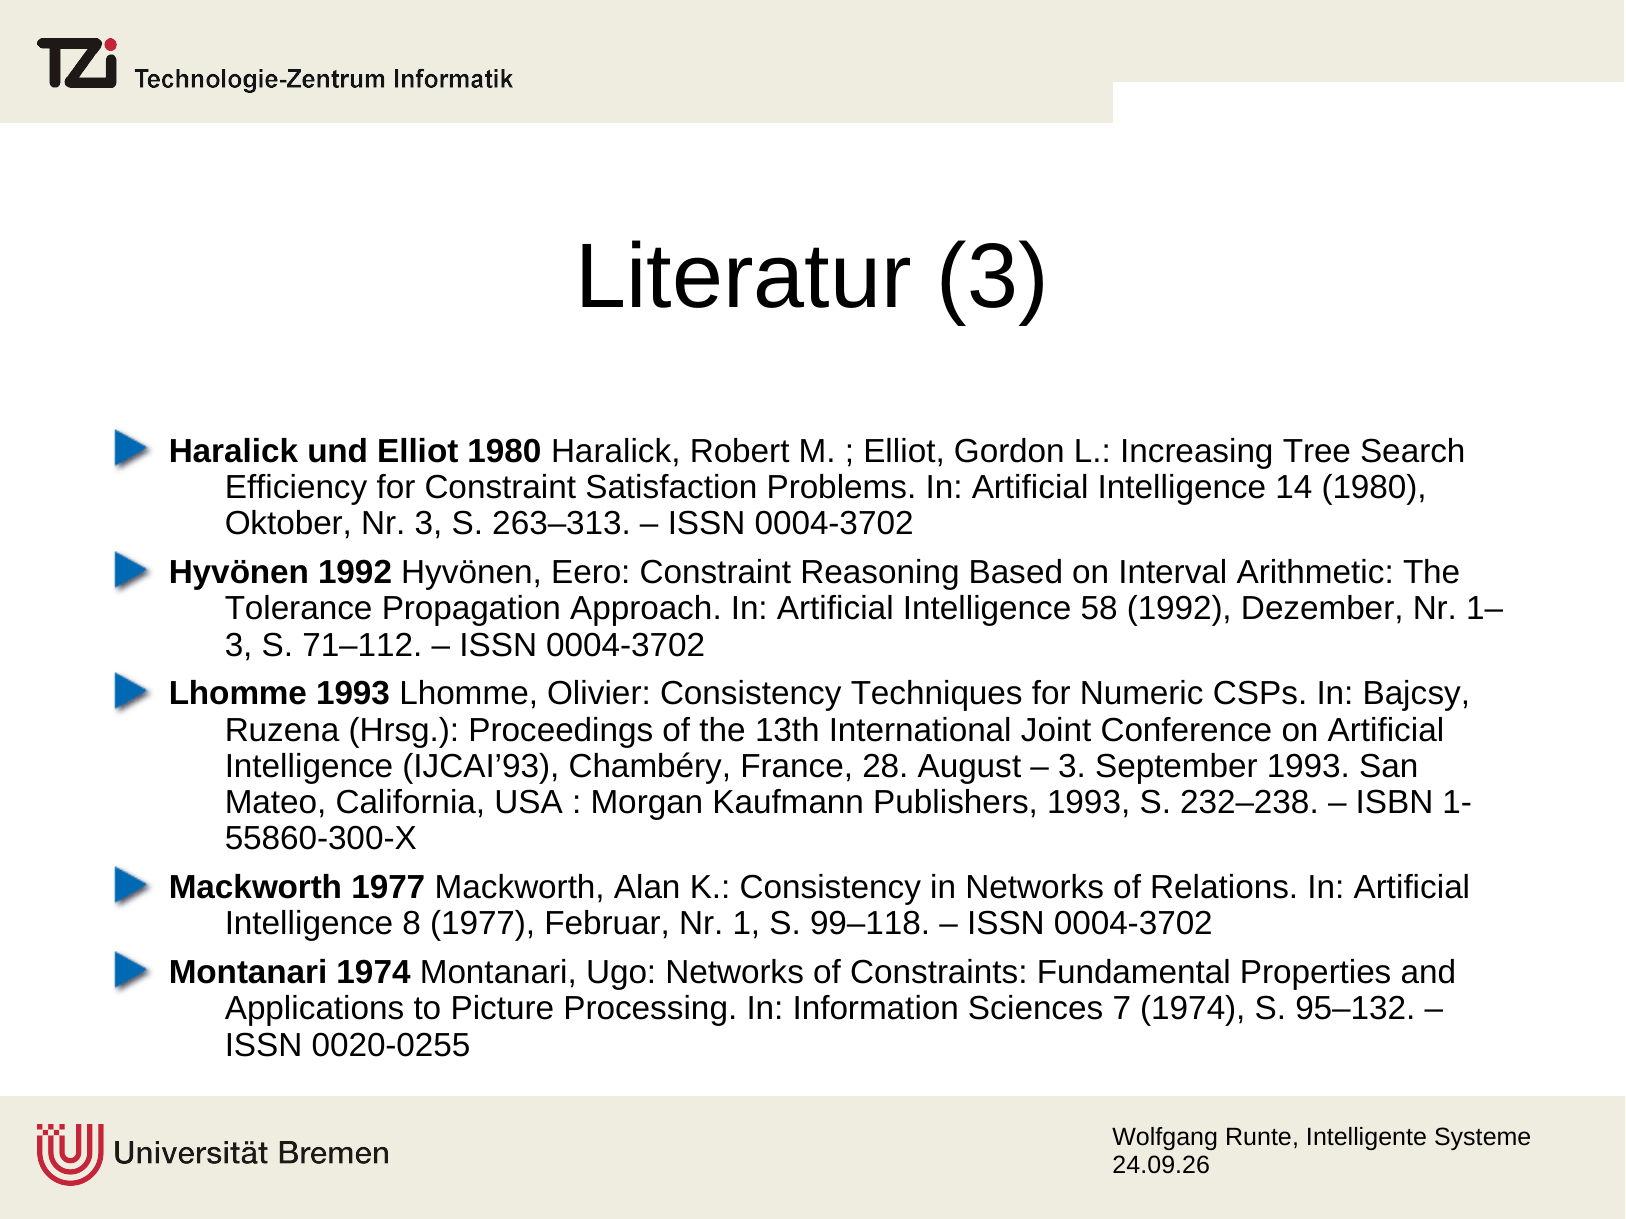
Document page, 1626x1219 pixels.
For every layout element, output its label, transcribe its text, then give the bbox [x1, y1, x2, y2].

title Literatur (3) [112, 162, 1513, 393]
picture [112, 425, 157, 433]
picture [37, 1124, 388, 1186]
list Haralick und Elliot 1980 Haralick, Robert M. ; Elliot, Gordon L.: Increasing Tree Search Efficiency for Constraint Satisfaction Problems. In: Artificial Intelligence 14 (1980), Oktober, Nr. 3, S. 263–313. – ISSN 0004-3702 Hyvönen 1992 Hyvönen, Eero: Constraint Reasoning Based on Interval Arithmetic: The Tolerance Propagation Approach. In: Artificial Intelligence 58 (1992), Dezember, Nr. 1–3, S. 71–112. – ISSN 0004-3702 Lhomme 1993 Lhomme, Olivier: Consistency Techniques for Numeric CSPs. In: Bajcsy, Ruzena (Hrsg.): Proceedings of the 13th International Joint Conference on Artificial Intelligence (IJCAI’93), Chambéry, France, 28. August – 3. September 1993. San Mateo, California, USA : Morgan Kaufmann Publishers, 1993, S. 232–238. – ISBN 1-55860-300-X Mackworth 1977 Mackworth, Alan K.: Consistency in Networks of Relations. In: Artificial Intelligence 8 (1977), Februar, Nr. 1, S. 99–118. – ISSN 0004-3702 Montanari 1974 Montanari, Ugo: Networks of Constraints: Fundamental Properties and Applications to Picture Processing. In: Information Sciences 7 (1974), S. 95–132. – ISSN 0020-0255 [112, 433, 1513, 1070]
picture [37, 38, 513, 93]
